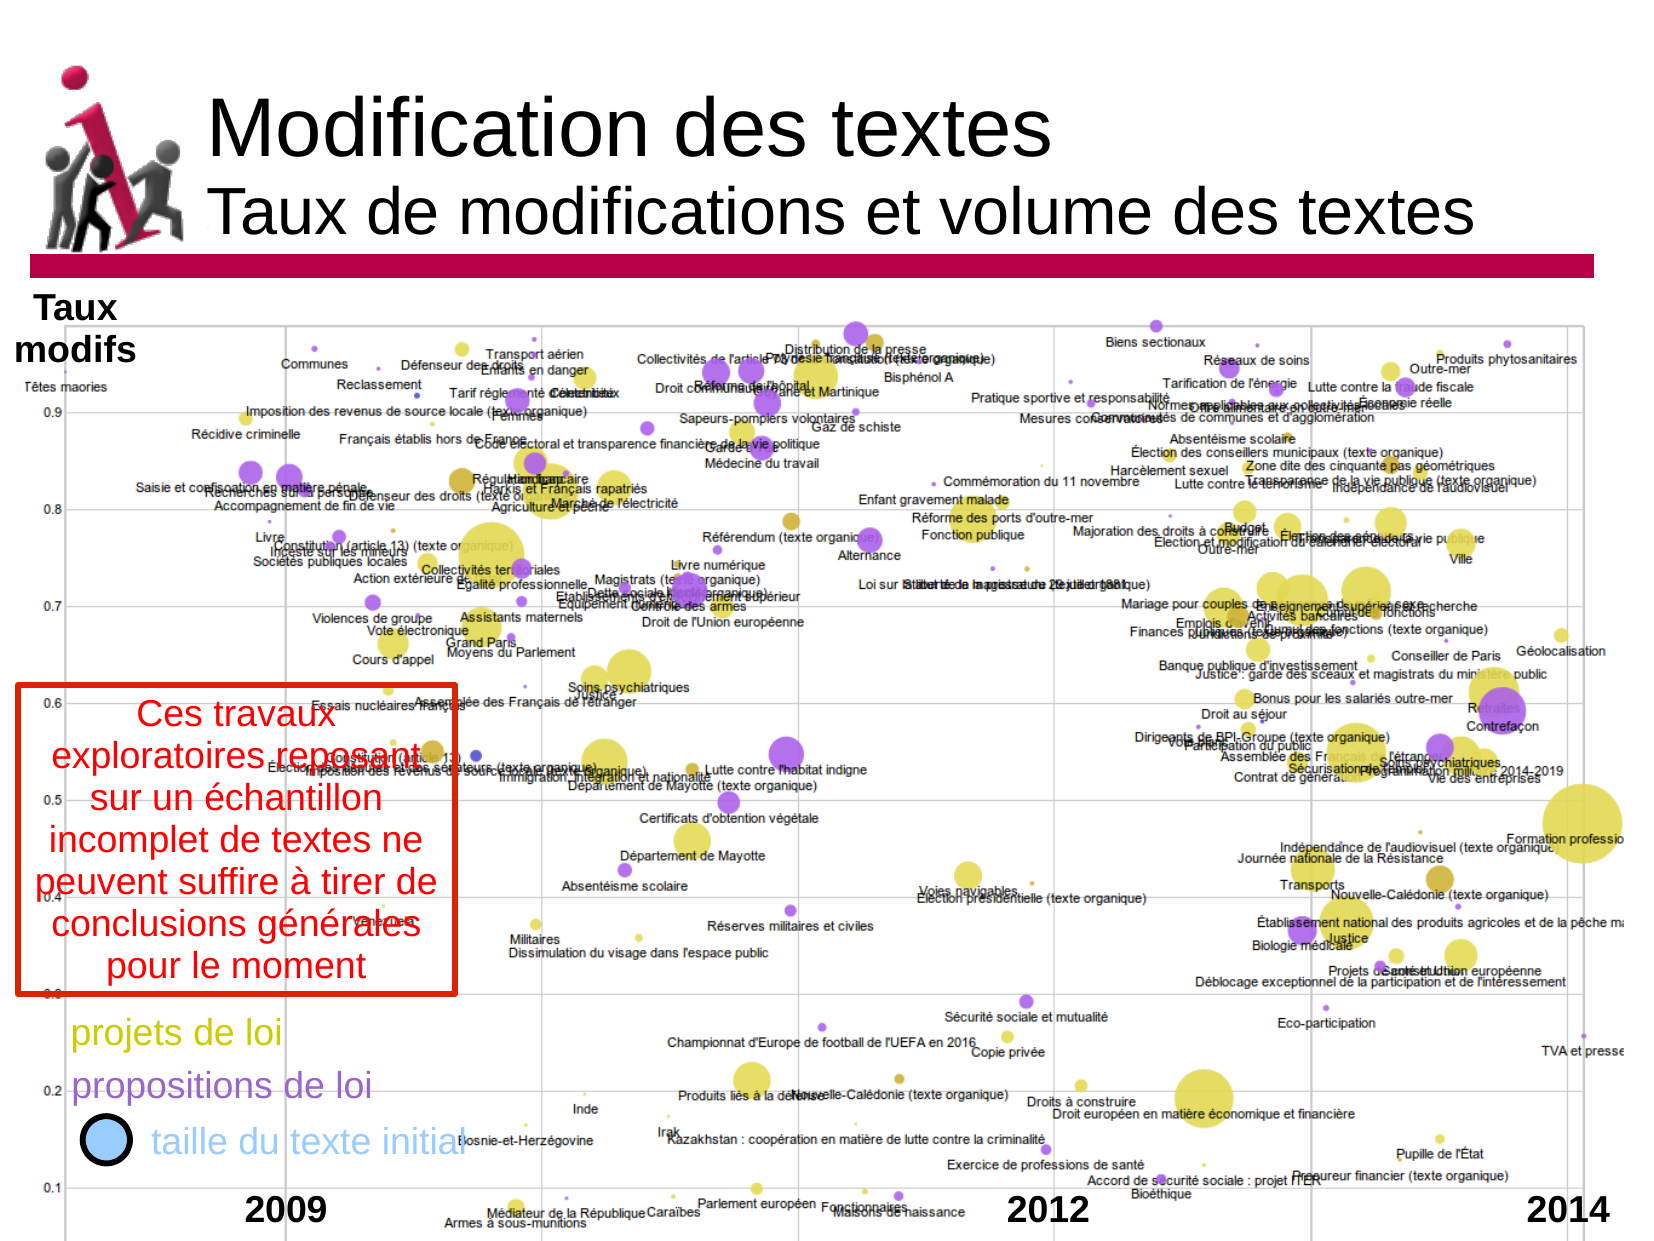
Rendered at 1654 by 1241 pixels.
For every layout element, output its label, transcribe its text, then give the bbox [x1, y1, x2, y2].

text_box projets de loi [55, 1003, 298, 1061]
text_box 2014 [1511, 1181, 1625, 1238]
text_box Taux modifs [0, 279, 152, 379]
picture [17, 279, 1636, 1241]
title Modification des textes Taux de modifications et volume des textes [206, 61, 1654, 269]
text_box propositions de loi [56, 1057, 482, 1114]
text_box 2012 [992, 1181, 1105, 1238]
picture [29, 60, 210, 254]
text_box taille du texte initial [136, 1113, 482, 1171]
text_box 2009 [229, 1181, 343, 1238]
text_box [82, 1116, 130, 1164]
text_box Ces travaux exploratoires reposant sur un échantillon incomplet de textes ne peuvent suffire à tirer de conclusions générales pour le moment [17, 685, 455, 994]
